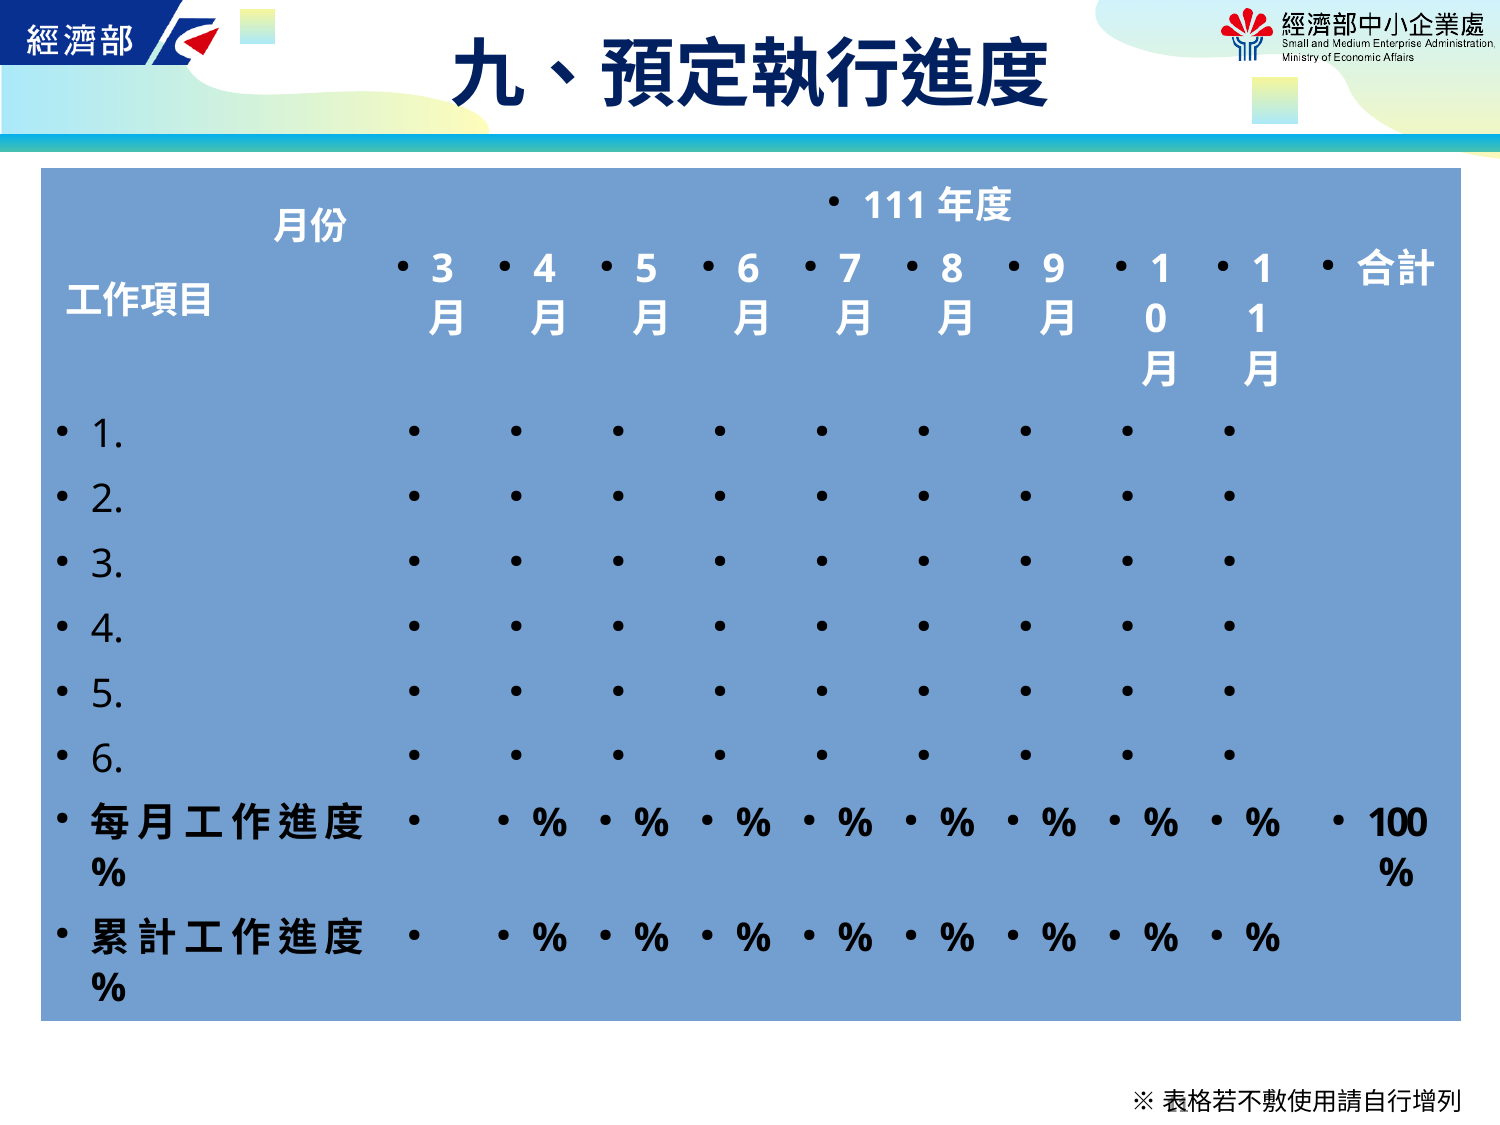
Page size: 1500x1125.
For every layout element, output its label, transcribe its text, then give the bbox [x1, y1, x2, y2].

table_cell [991, 532, 1092, 597]
table_cell [787, 467, 889, 532]
table_cell [379, 791, 481, 906]
table_cell 3. [41, 532, 379, 597]
table_cell % [583, 791, 685, 906]
table_cell [1194, 467, 1296, 532]
table_cell [379, 597, 481, 661]
table_cell % [787, 906, 889, 1021]
table_cell % [889, 906, 991, 1021]
table_cell % [1092, 906, 1194, 1021]
table_cell % [1092, 791, 1194, 906]
table_cell [1194, 726, 1296, 791]
table_cell % [991, 791, 1092, 906]
table_cell 1. [41, 402, 379, 467]
table_header 111年度 [379, 168, 1461, 237]
table_cell [787, 532, 889, 597]
table_cell [1092, 597, 1194, 661]
table_cell % [889, 791, 991, 906]
table_header [41, 168, 379, 402]
table_cell [379, 906, 481, 1021]
table_cell 5. [41, 661, 379, 726]
text_box 工作項目 [22, 268, 241, 330]
table_cell [889, 532, 991, 597]
title 九、預定執行進度 [0, 0, 1500, 142]
table_cell [685, 661, 787, 726]
table_cell % [685, 791, 787, 906]
table_cell % [583, 906, 685, 1021]
table_cell [481, 597, 583, 661]
table_cell [1194, 597, 1296, 661]
table_cell 9月 [991, 237, 1092, 402]
table_cell [991, 726, 1092, 791]
table_cell [379, 467, 481, 532]
table_cell % [1194, 791, 1296, 906]
table_cell [685, 726, 787, 791]
table_cell [889, 597, 991, 661]
table_cell [481, 402, 583, 467]
table_cell % [1194, 906, 1296, 1021]
table_cell 7月 [787, 237, 889, 402]
table_cell 6月 [685, 237, 787, 402]
text_box 月份 [240, 195, 370, 256]
table_cell [1092, 467, 1194, 532]
table_cell [379, 532, 481, 597]
table_cell [583, 402, 685, 467]
table_cell [583, 726, 685, 791]
table_cell [481, 661, 583, 726]
table_cell 100 % [1296, 791, 1461, 1021]
table_cell 5月 [583, 237, 685, 402]
table_cell [889, 467, 991, 532]
table_cell [787, 402, 889, 467]
table_cell % [481, 906, 583, 1021]
table_cell [889, 402, 991, 467]
table_cell [583, 532, 685, 597]
table_cell 每月工作進度 % [41, 791, 379, 906]
table_cell [787, 661, 889, 726]
table_cell [685, 402, 787, 467]
text_box ※表格若不敷使用請自行增列 [1108, 1077, 1487, 1123]
table_cell [889, 661, 991, 726]
table_cell [583, 661, 685, 726]
table_cell [583, 597, 685, 661]
table_cell 8月 [889, 237, 991, 402]
table_cell [1092, 402, 1194, 467]
table_cell [787, 597, 889, 661]
table_cell [1194, 661, 1296, 726]
table_cell 3月 [379, 237, 481, 402]
table_cell [991, 467, 1092, 532]
table_cell [481, 467, 583, 532]
table_cell [685, 467, 787, 532]
table_cell [379, 661, 481, 726]
table_cell [1194, 532, 1296, 597]
table_cell % [991, 906, 1092, 1021]
table_cell [1092, 532, 1194, 597]
table_cell % [481, 791, 583, 906]
table_cell [685, 597, 787, 661]
table_cell [991, 402, 1092, 467]
table_cell 合計 [1296, 237, 1461, 791]
table_cell [379, 726, 481, 791]
table_cell [991, 597, 1092, 661]
table_cell 2. [41, 467, 379, 532]
table_cell [1092, 726, 1194, 791]
table_cell 10月 [1092, 237, 1194, 402]
table_cell [1194, 402, 1296, 467]
table_cell [1092, 661, 1194, 726]
table_cell [583, 467, 685, 532]
table_cell 6. [41, 726, 379, 791]
table_cell [685, 532, 787, 597]
table_cell 11月 [1194, 237, 1296, 402]
text_box 10 [1150, 1073, 1500, 1125]
table_cell % [685, 906, 787, 1021]
table_cell % [787, 791, 889, 906]
table_cell 4月 [481, 237, 583, 402]
table_cell 4. [41, 597, 379, 661]
table_cell [379, 402, 481, 467]
table_cell [481, 726, 583, 791]
table_cell [787, 726, 889, 791]
table_cell [481, 532, 583, 597]
table_cell [991, 661, 1092, 726]
table_cell [889, 726, 991, 791]
table_cell 累計工作進度 % [41, 906, 379, 1021]
